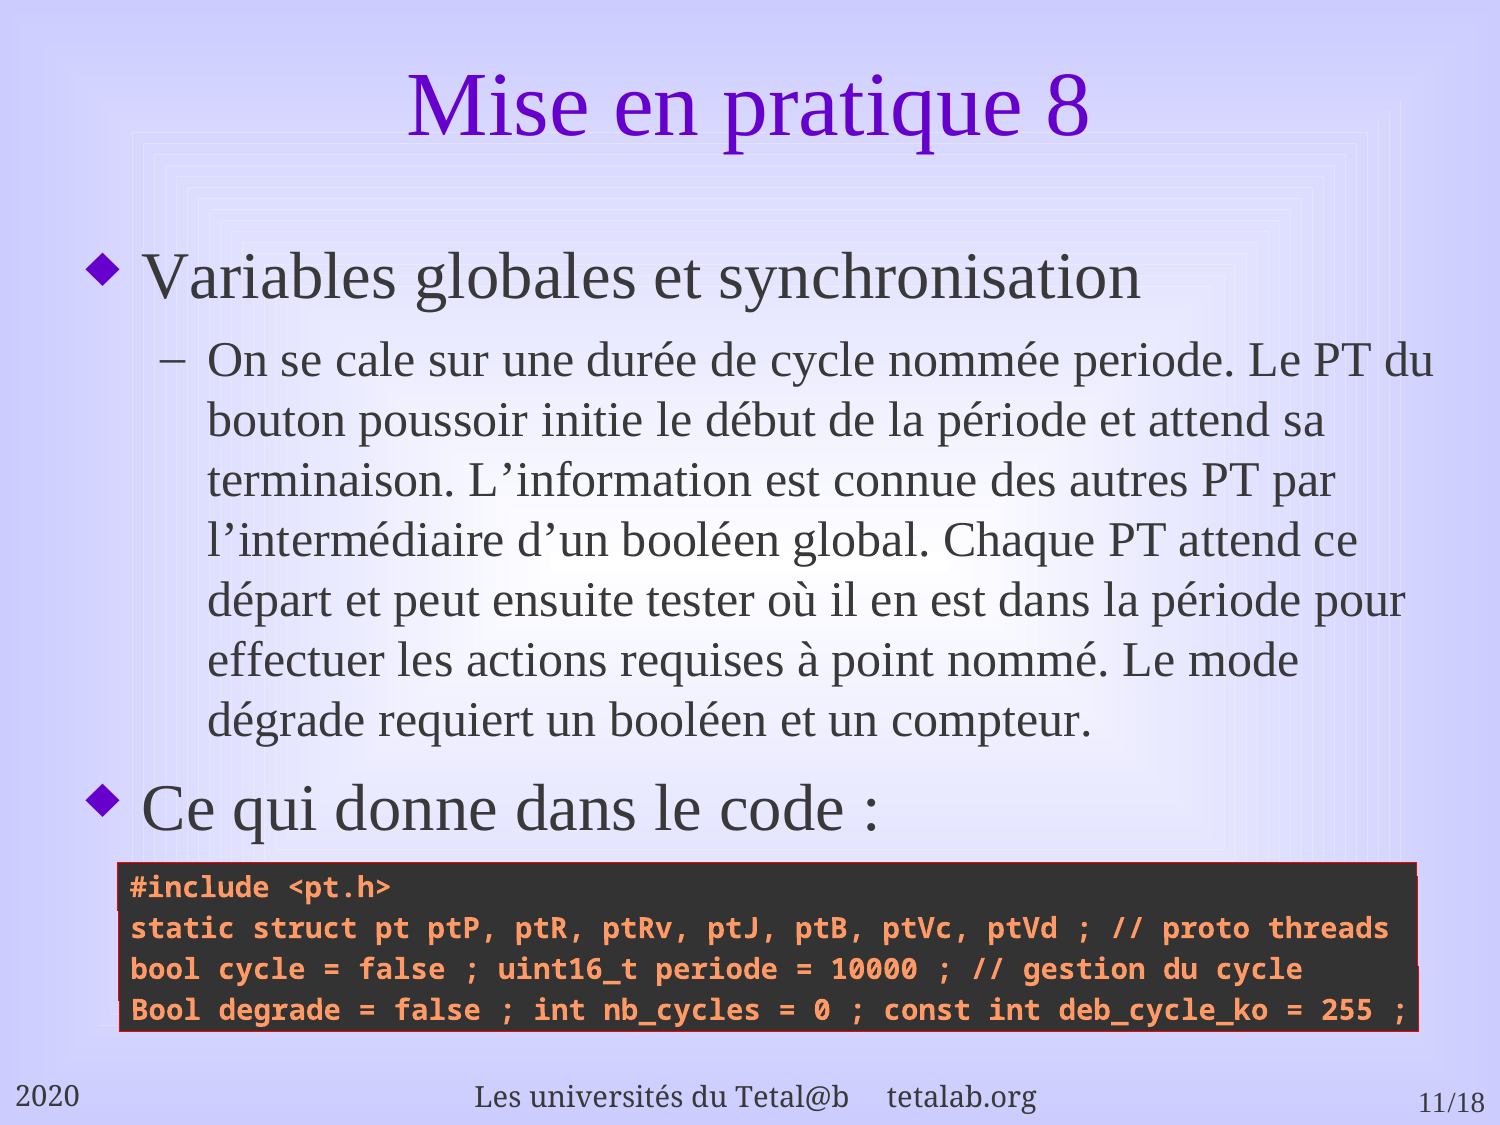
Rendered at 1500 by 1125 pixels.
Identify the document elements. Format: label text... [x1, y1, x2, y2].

text_box #include <pt.h> static struct pt ptP, ptR, ptRv, ptJ, ptB, ptVc, ptVd ; // proto threads bool cycle = false ; uint16_t periode = 10000 ; // gestion du cycle Bool degrade = false ; int nb_cycles = 0 ; const int deb_cycle_ko = 255 ; [117, 862, 1419, 1032]
list Variables globales et synchronisation On se cale sur une durée de cycle nommée periode. Le PT du bouton poussoir initie le début de la période et attend sa terminaison. L’information est connue des autres PT par l’intermédiaire d’un booléen global. Chaque PT attend ce départ et peut ensuite tester où il en est dans la période pour effectuer les actions requises à point nommé. Le mode dégrade requiert un booléen et un compteur. Ce qui donne dans le code : [70, 224, 1453, 1016]
title Mise en pratique 8 [0, 0, 1500, 198]
